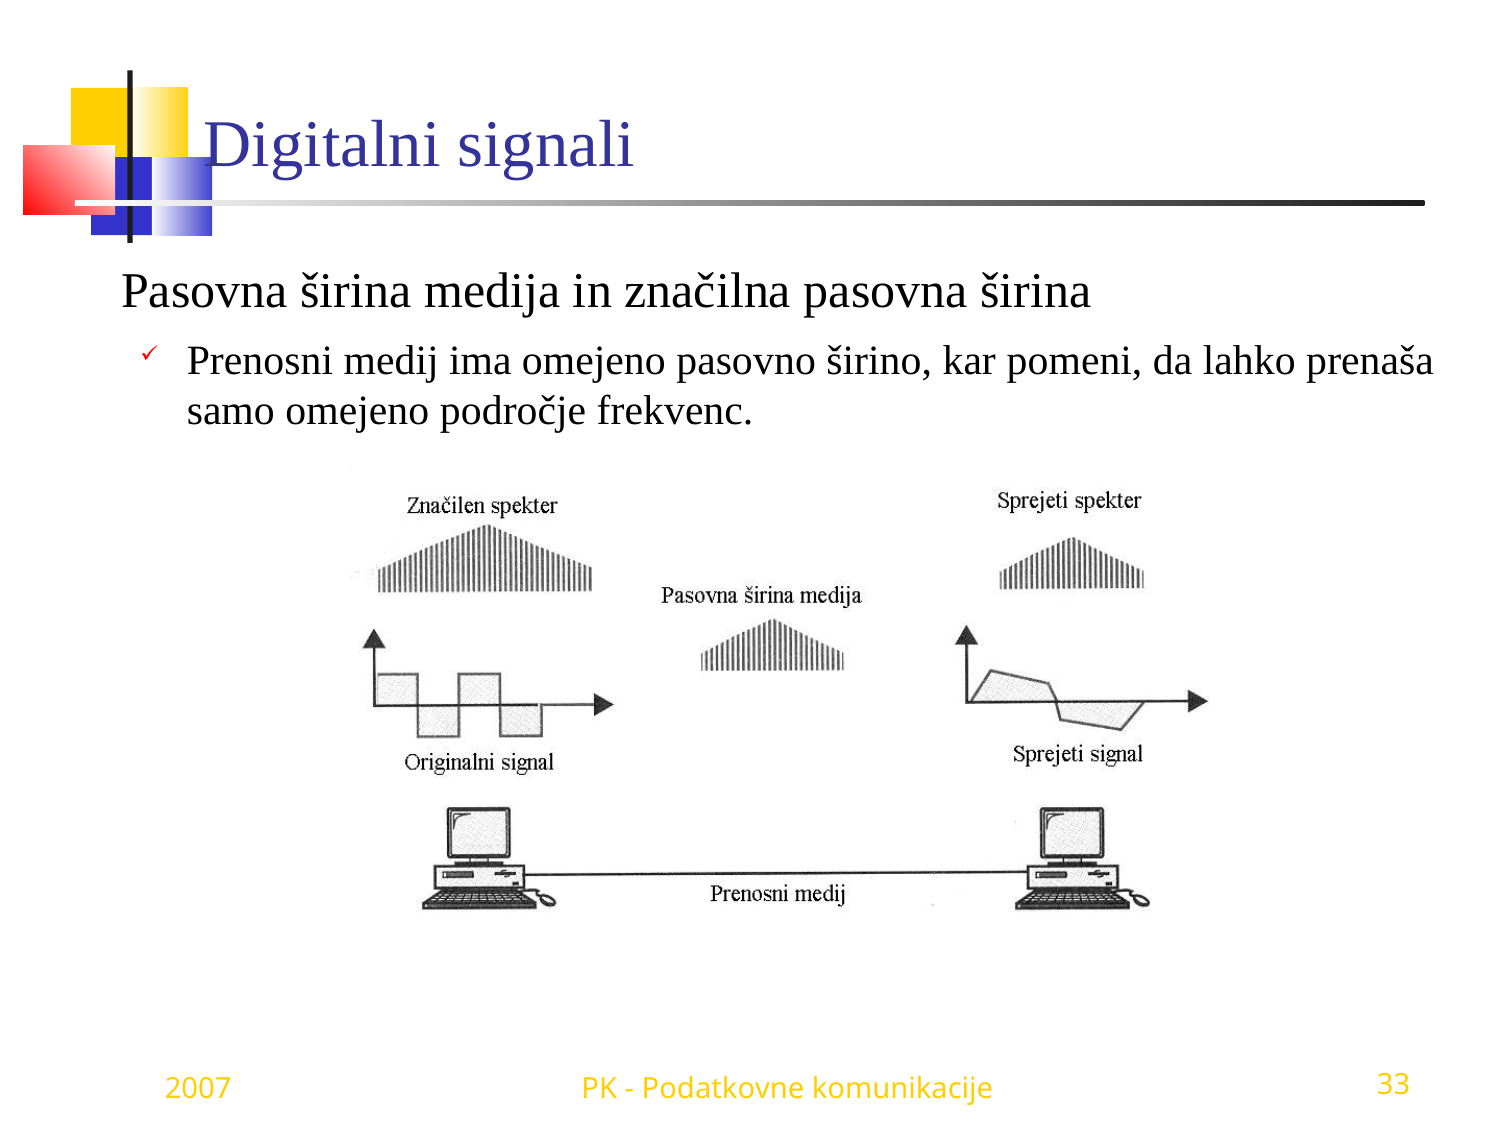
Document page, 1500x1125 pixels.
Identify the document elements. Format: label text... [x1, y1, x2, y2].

text_box 2007 [150, 1037, 463, 1113]
list Pasovna širina medija in značilna pasovna širina Prenosni medij ima omejeno pasovno širino, kar pomeni, da lahko prenaša samo omejeno področje frekvenc. [50, 249, 1469, 444]
text_box <number> [1112, 1037, 1426, 1113]
title Digitalni signali [188, 92, 1468, 188]
picture [300, 462, 1279, 971]
text_box PK - Podatkovne komunikacije [549, 1037, 1026, 1113]
